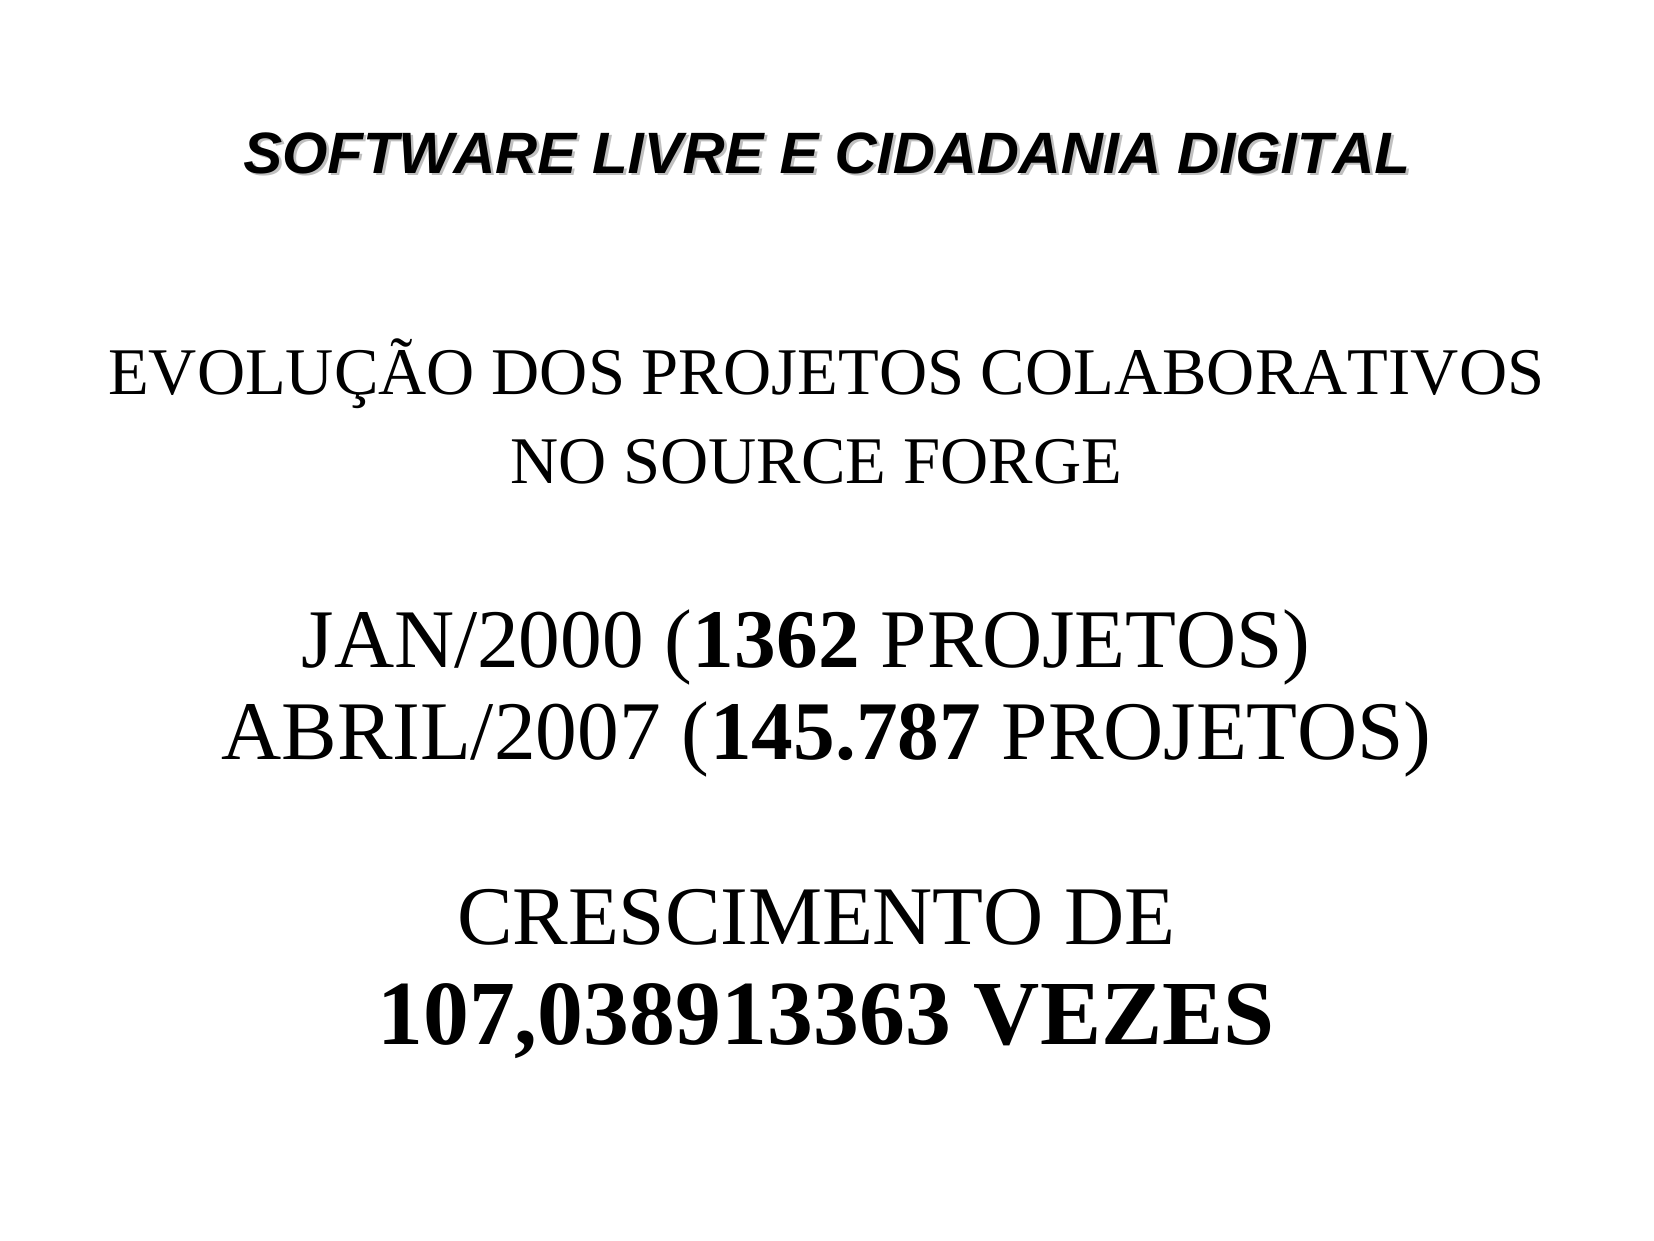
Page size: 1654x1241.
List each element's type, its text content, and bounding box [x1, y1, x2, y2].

subtitle EVOLUÇÃO DOS PROJETOS COLABORATIVOS NO SOURCE FORGE JAN/2000 (1362 PROJETOS) ABRIL/2007 (145.787 PROJETOS) CRESCIMENTO DE 107,038913363 VEZES [82, 289, 1571, 1110]
title SOFTWARE LIVRE E CIDADANIA DIGITAL [82, 49, 1571, 257]
